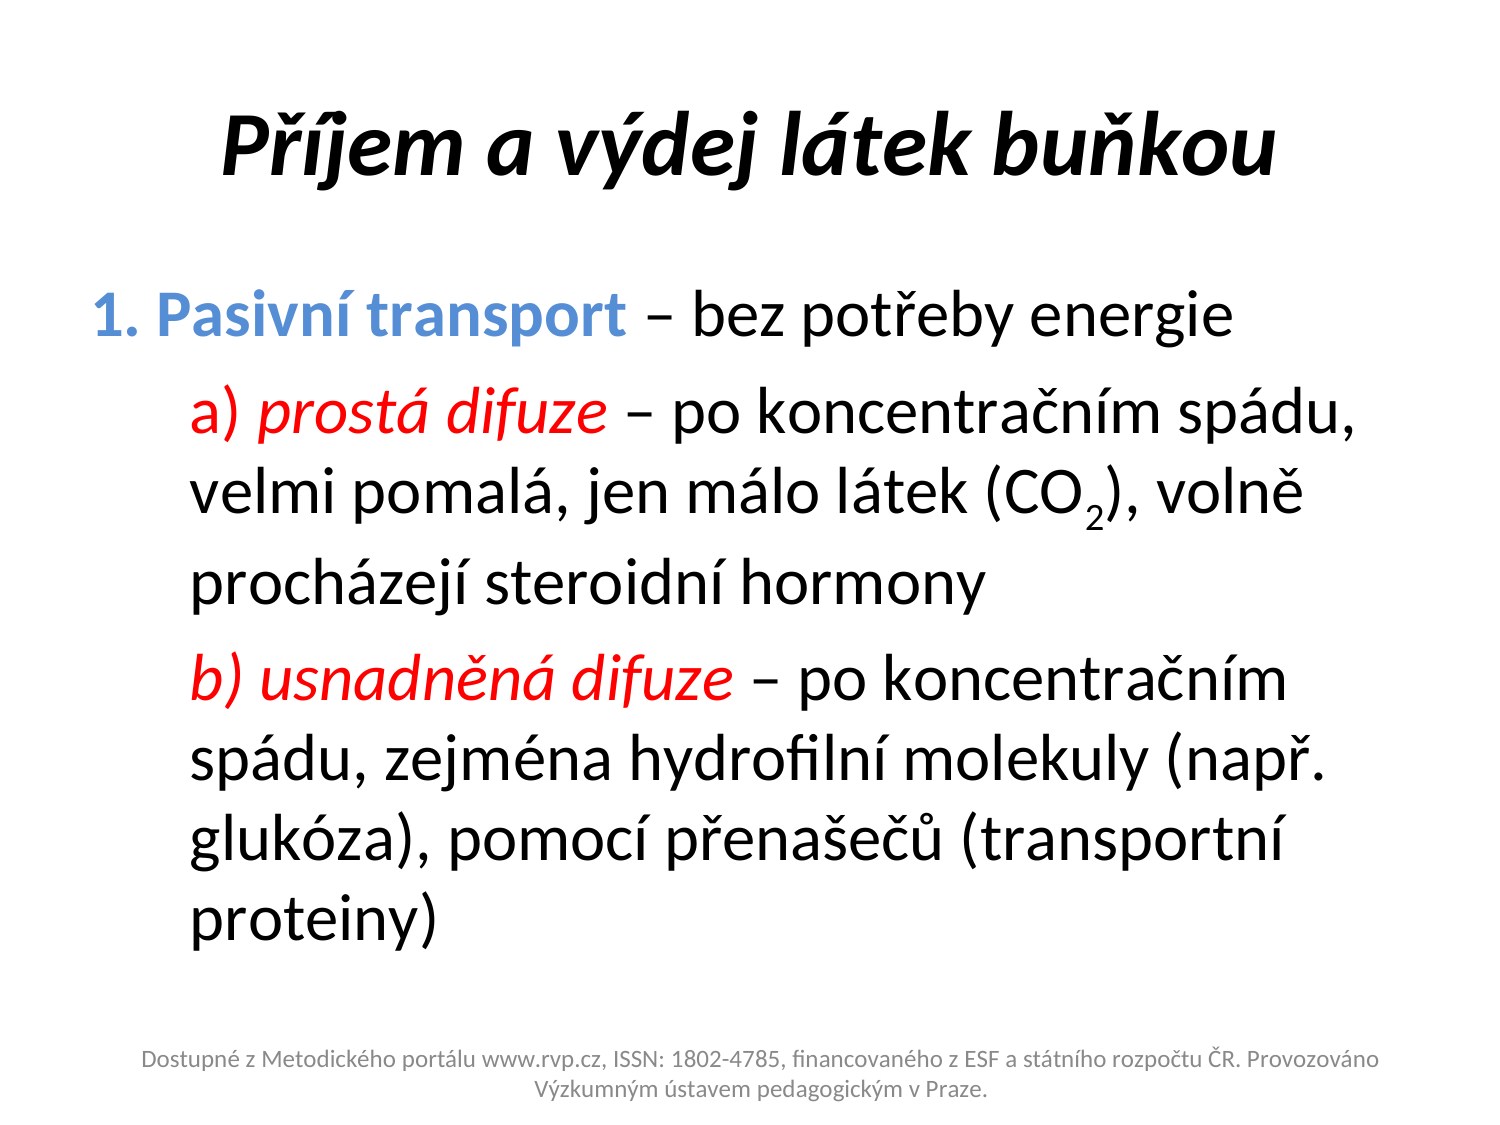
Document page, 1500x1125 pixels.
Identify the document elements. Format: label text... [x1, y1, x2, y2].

text_box Dostupné z Metodického portálu www.rvp.cz, ISSN: 1802-4785, financovaného z ESF a státního rozpočtu ČR. Provozováno Výzkumným ústavem pedagogickým v Praze. [93, 1042, 1430, 1103]
title Příjem a výdej látek buňkou [75, 45, 1426, 233]
list 1. Pasivní transport – bez potřeby energie a) prostá difuze – po koncentračním spádu, velmi pomalá, jen málo látek (CO2), volně procházejí steroidní hormony b) usnadněná difuze – po koncentračním spádu, zejména hydrofilní molekuly (např. glukóza), pomocí přenašečů (transportní proteiny) [75, 262, 1426, 1006]
